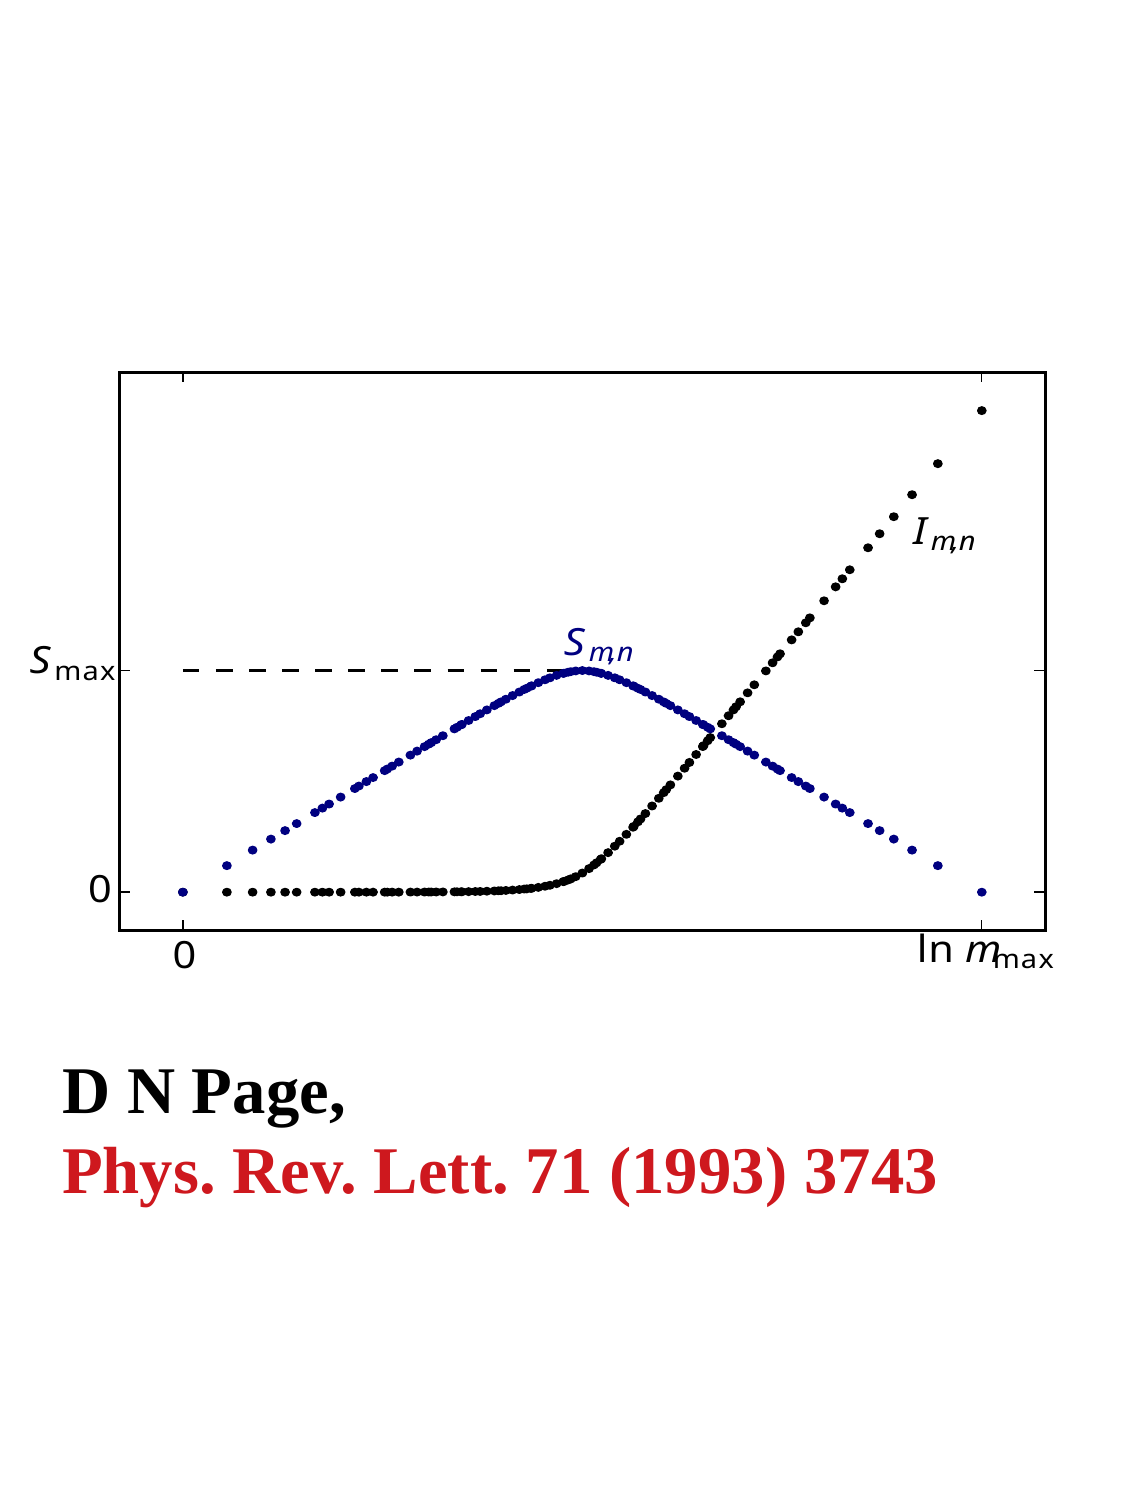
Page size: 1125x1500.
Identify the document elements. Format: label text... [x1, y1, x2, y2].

text_box D N Page, Phys. Rev. Lett. 71 (1993) 3743 [47, 1039, 993, 1229]
chart [9, 354, 1115, 1063]
